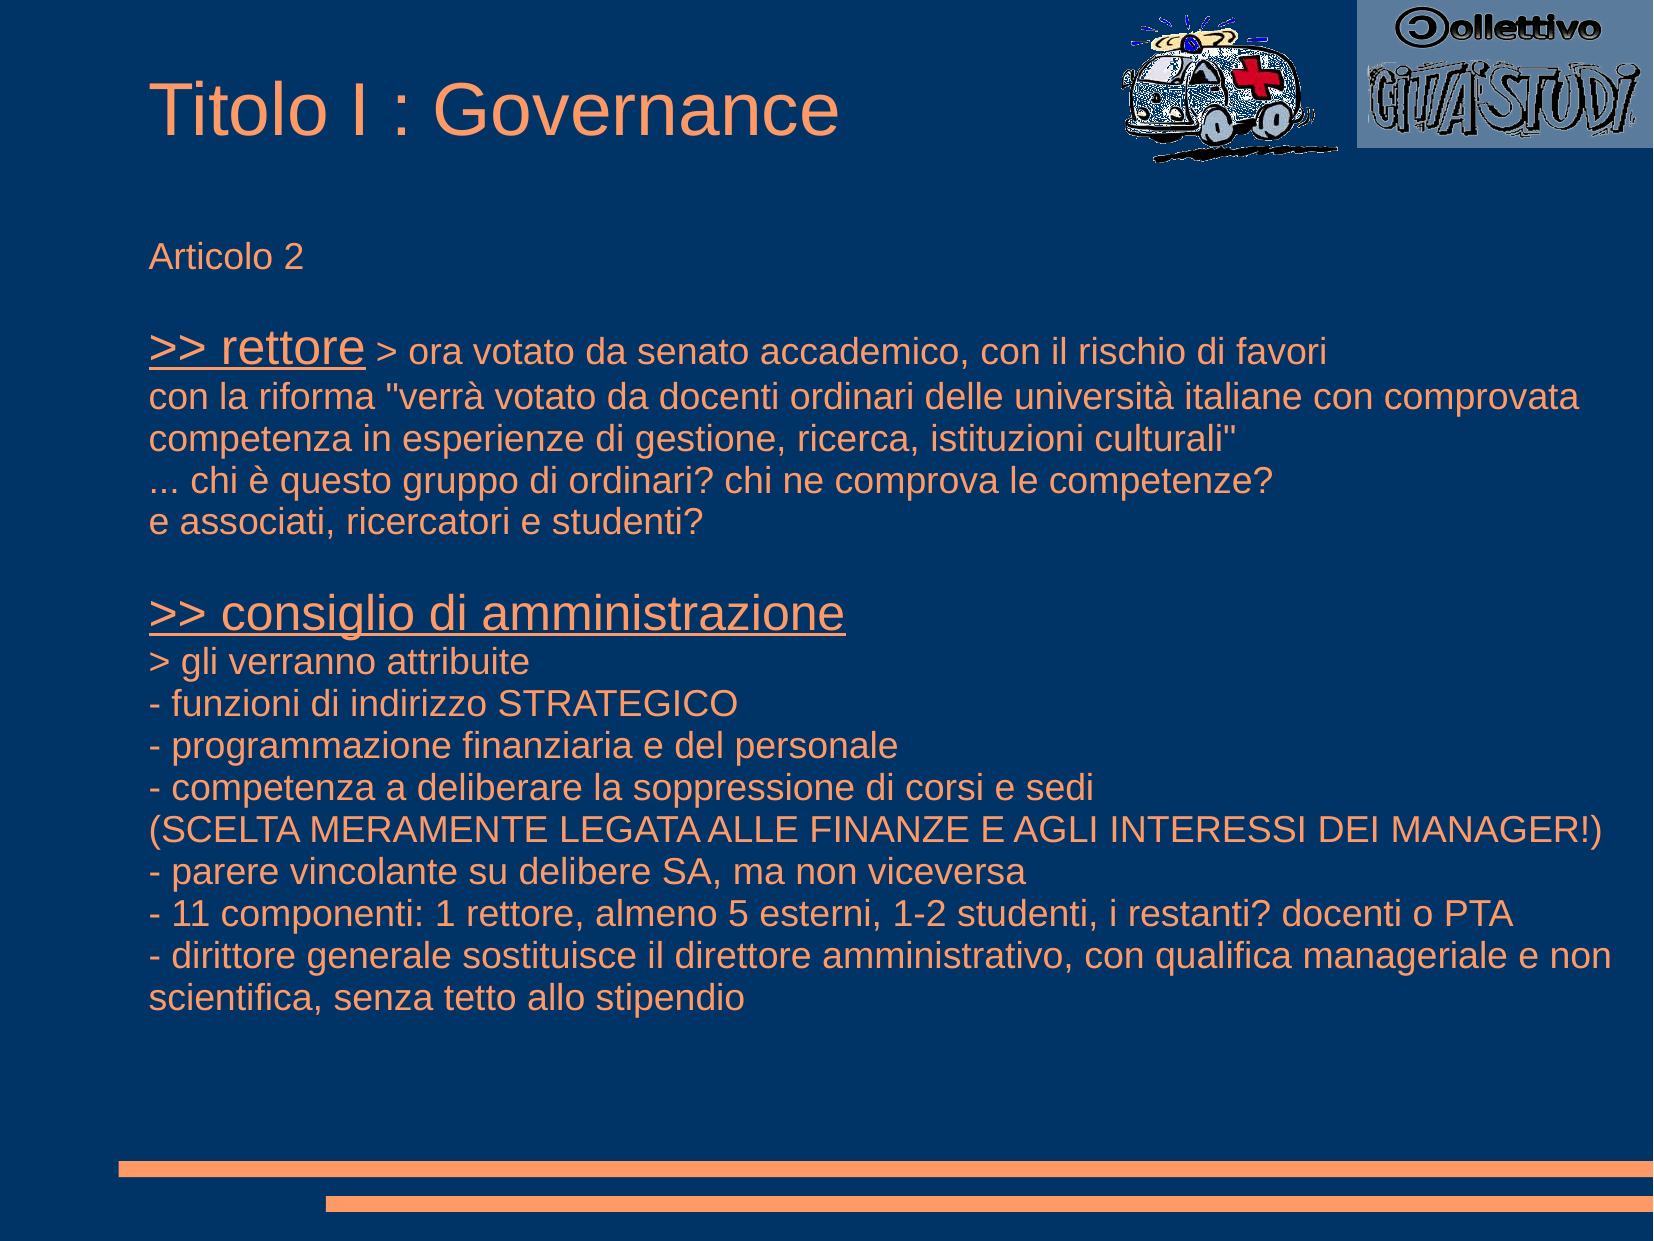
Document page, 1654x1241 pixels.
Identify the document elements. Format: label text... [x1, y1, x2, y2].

picture [1092, 0, 1653, 178]
text_box Titolo I : Governance Articolo 2 >> rettore > ora votato da senato accademico, con il rischio di favori con la riforma "verrà votato da docenti ordinari delle università italiane con comprovata competenza in esperienze di gestione, ricerca, istituzioni culturali" ... chi è questo gruppo di ordinari? chi ne comprova le competenze? e associati, ricercatori e studenti? >> consiglio di amministrazione > gli verranno attribuite - funzioni di indirizzo STRATEGICO - programmazione finanziaria e del personale - competenza a deliberare la soppressione di corsi e sedi (SCELTA MERAMENTE LEGATA ALLE FINANZE E AGLI INTERESSI DEI MANAGER!) - parere vincolante su delibere SA, ma non viceversa - 11 componenti: 1 rettore, almeno 5 esterni, 1-2 studenti, i restanti? docenti o PTA - dirittore generale sostituisce il direttore amministrativo, con qualifica manageriale e non scientifica, senza tetto allo stipendio [133, 60, 1630, 1111]
